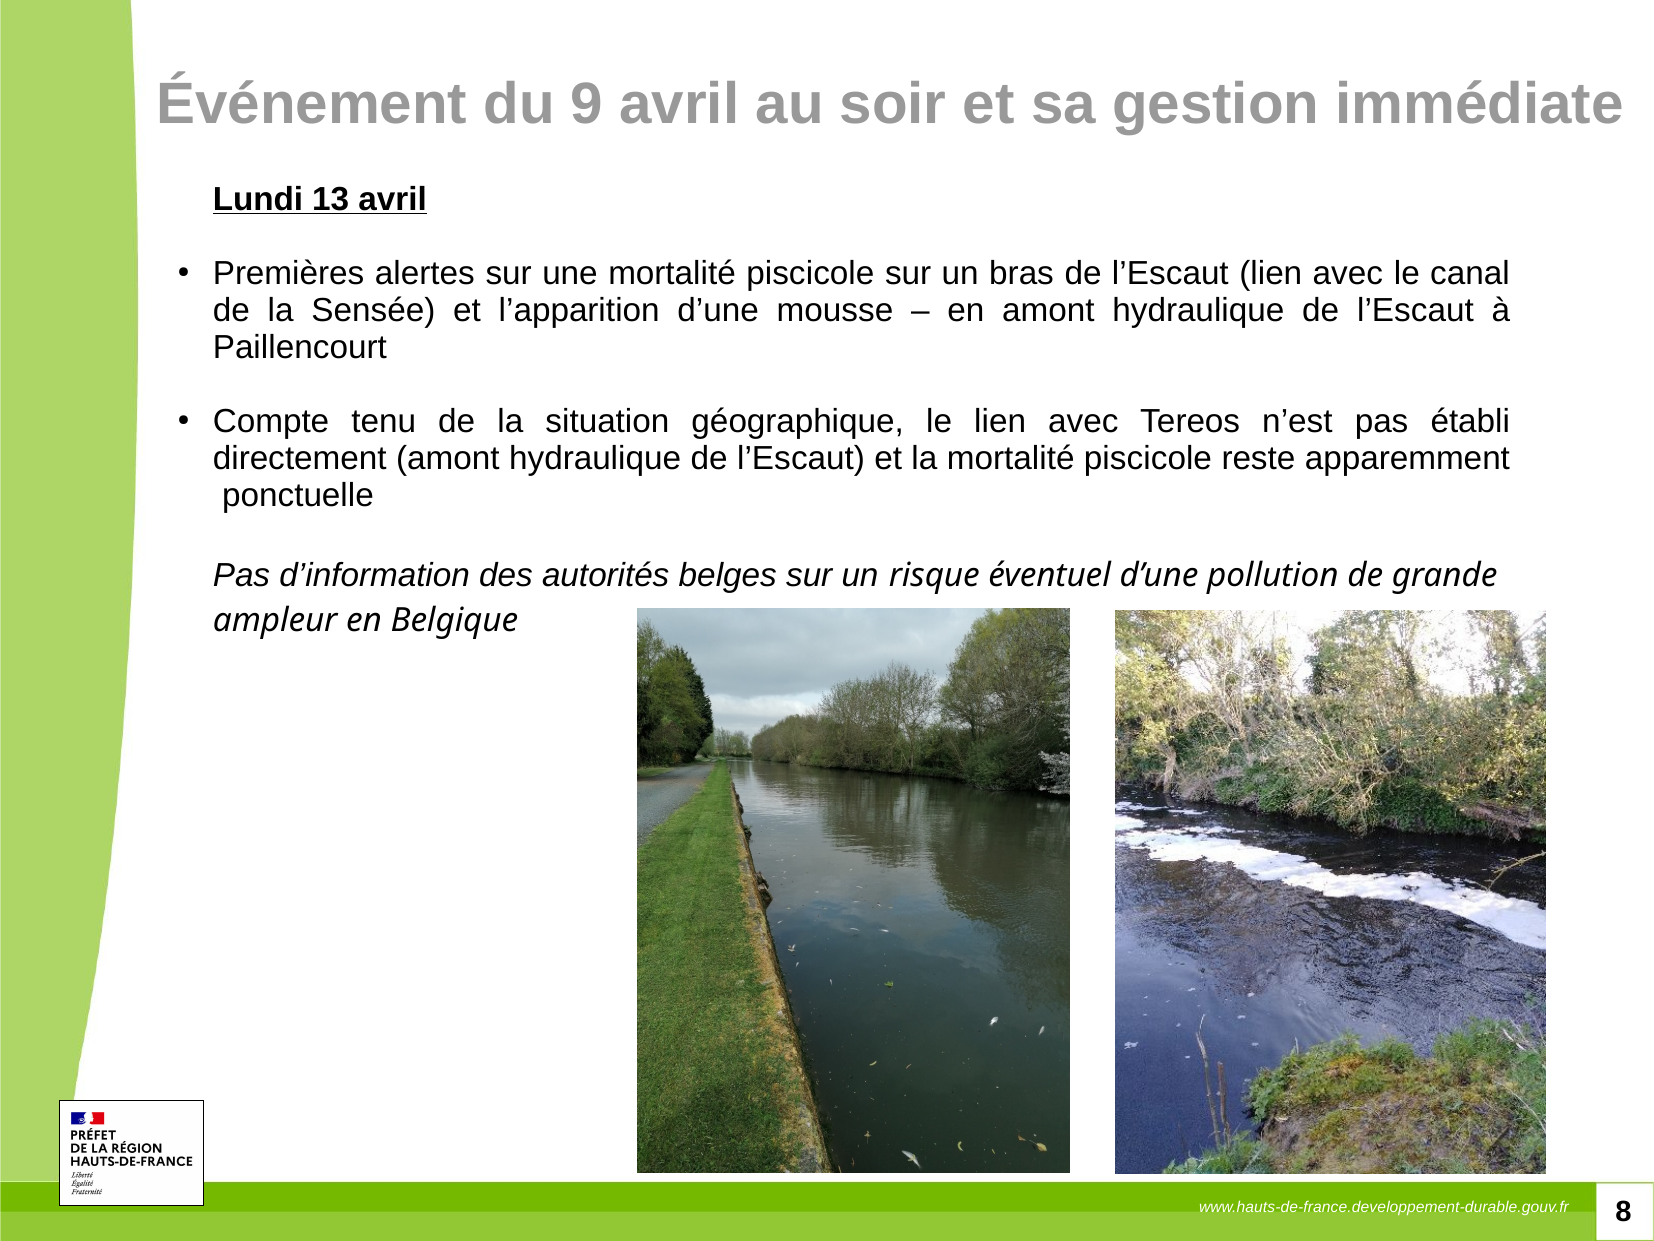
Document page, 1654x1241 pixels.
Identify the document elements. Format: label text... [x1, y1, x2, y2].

title Événement du 9 avril au soir et sa gestion immédiate [147, 0, 1636, 208]
text_box Lundi 13 avril Premières alertes sur une mortalité piscicole sur un bras de l’Escaut (lien avec le canal de la Sensée) et l’apparition d’une mousse – en amont hydraulique de l’Escaut à Paillencourt Compte tenu de la situation géographique, le lien avec Tereos n’est pas établi directement (amont hydraulique de l’Escaut) et la mortalité piscicole reste apparemment ponctuelle Pas d’information des autorités belges sur un risque éventuel d’une pollution de grande ampleur en Belgique [162, 208, 1527, 674]
picture [0, 0, 1654, 1241]
